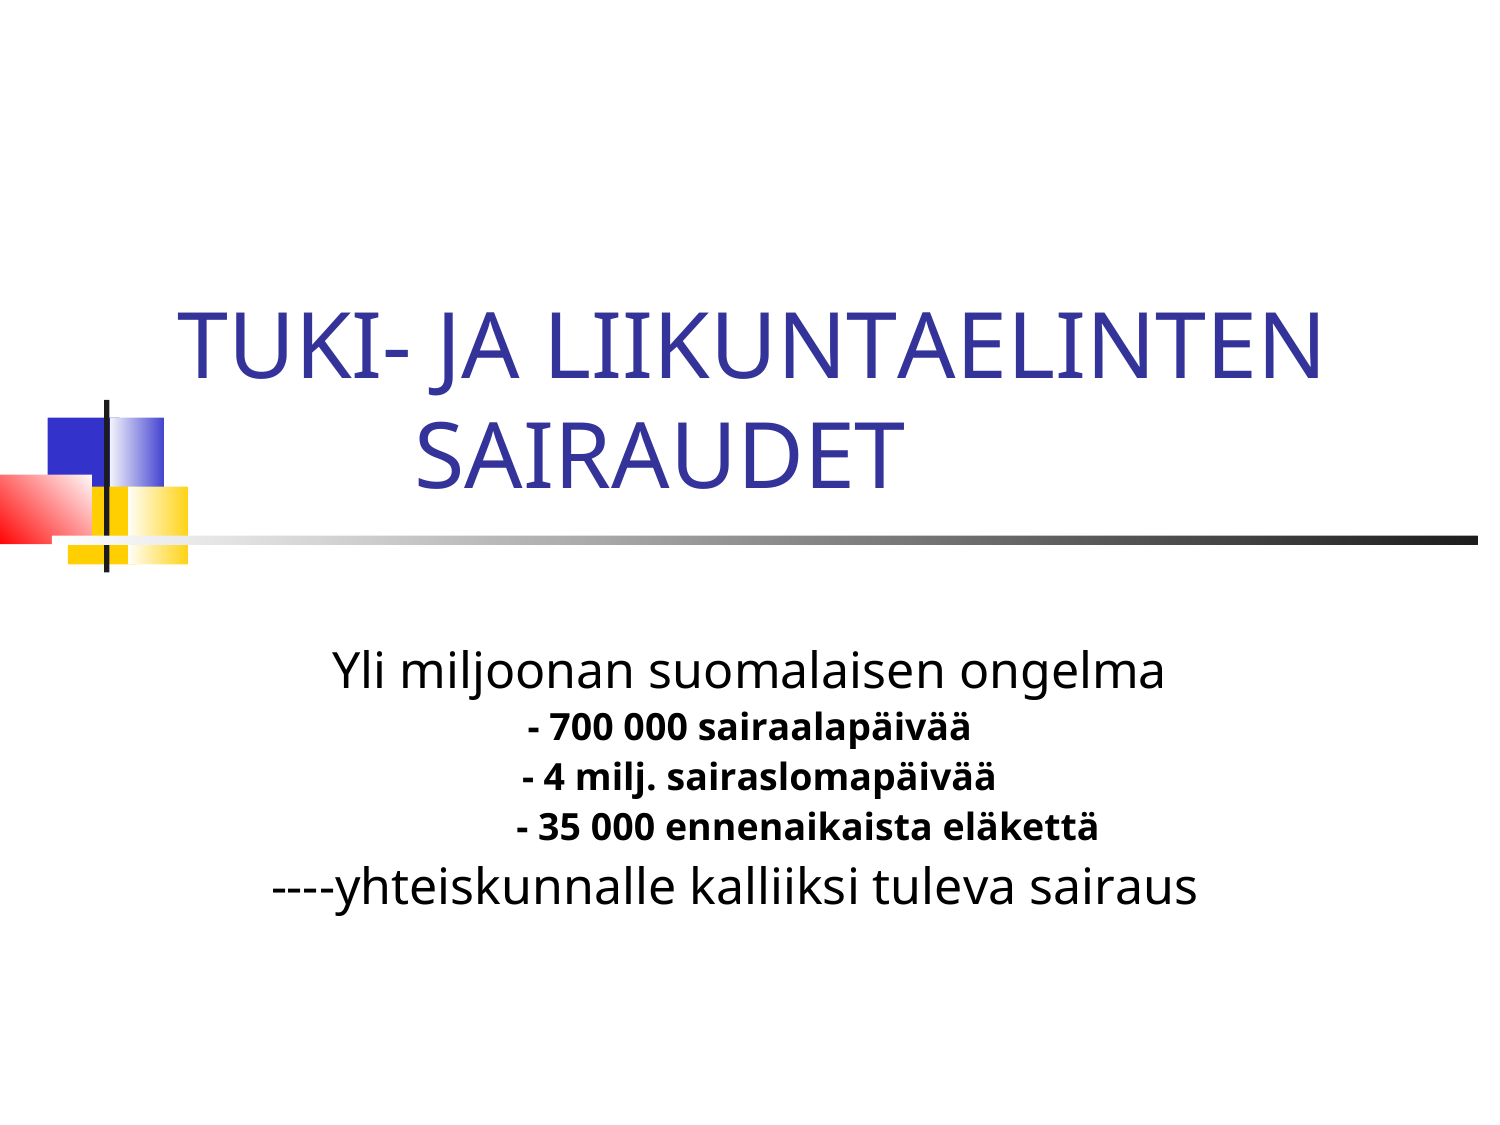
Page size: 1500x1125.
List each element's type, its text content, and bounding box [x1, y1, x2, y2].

text_box Yli miljoonan suomalaisen ongelma - 700 000 sairaalapäivää - 4 milj. sairaslomapäivää - 35 000 ennenaikaista eläkettä ----yhteiskunnalle kalliiksi tuleva sairaus [225, 637, 1276, 995]
text_box TUKI- JA LIIKUNTAELINTEN SAIRAUDET [162, 274, 1438, 515]
